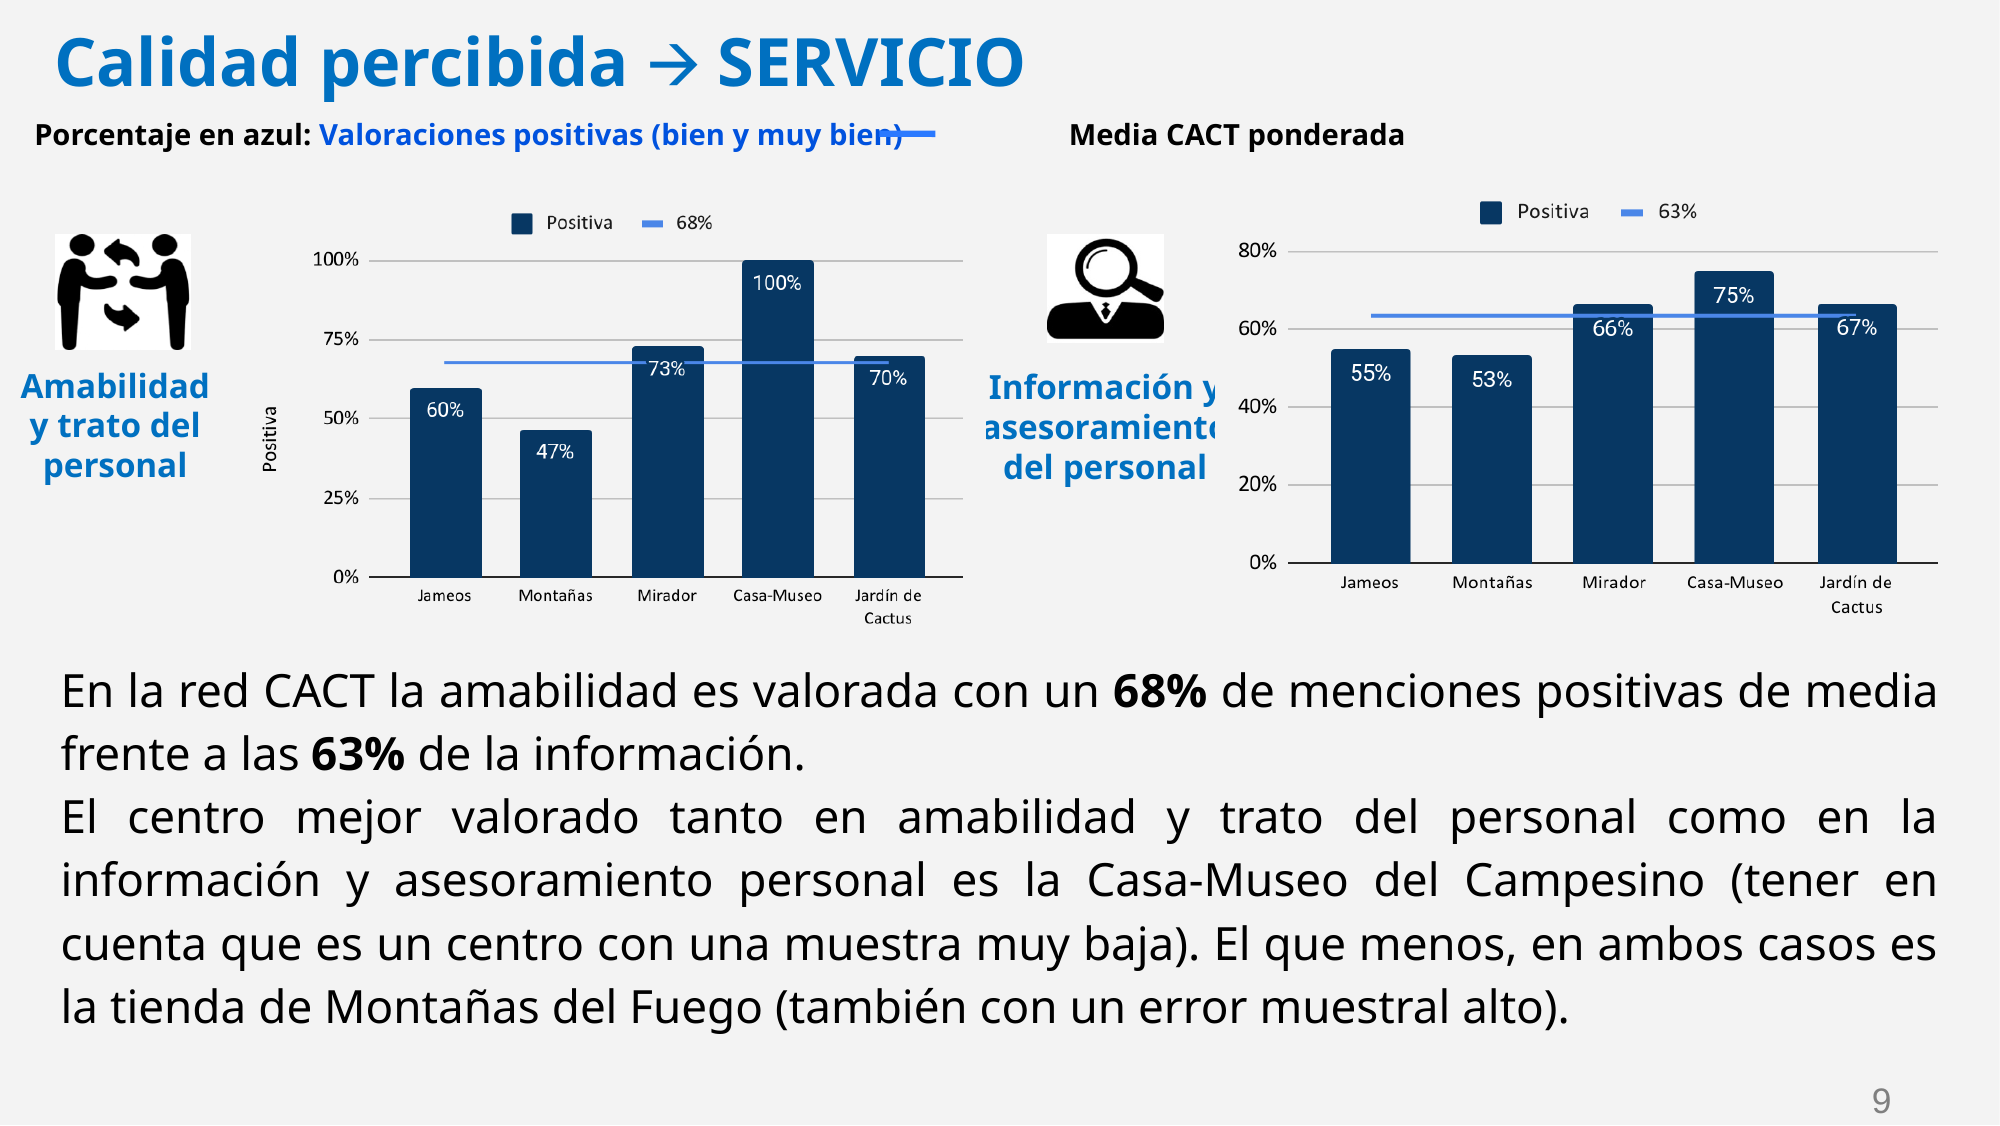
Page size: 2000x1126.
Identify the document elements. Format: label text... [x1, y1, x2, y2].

text_box Porcentaje en azul: Valoraciones positivas (bien y muy bien) Media CACT ponderada [19, 109, 1988, 158]
picture [1047, 234, 1164, 343]
text_box Calidad percibida 🡪 SERVICIO [54, 0, 1126, 109]
text_box En la red CACT la amabilidad es valorada con un 68% de menciones positivas de media frente a las 63% de la información. El centro mejor valorado tanto en amabilidad y trato del personal como en la información y asesoramiento personal es la Casa-Museo del Campesino (tener en cuenta que es un centro con una muestra muy baja). El que menos, en ambos casos es la tienda de Montañas del Fuego (también con un error muestral alto). [32, 625, 1968, 817]
picture [55, 234, 191, 350]
text_box Amabilidad y trato del personal [0, 357, 231, 471]
text_box Información y asesoramiento del personal [986, 358, 1215, 495]
slide_number <number> [1442, 1069, 1910, 1126]
picture [237, 190, 986, 651]
picture [1215, 178, 1961, 641]
